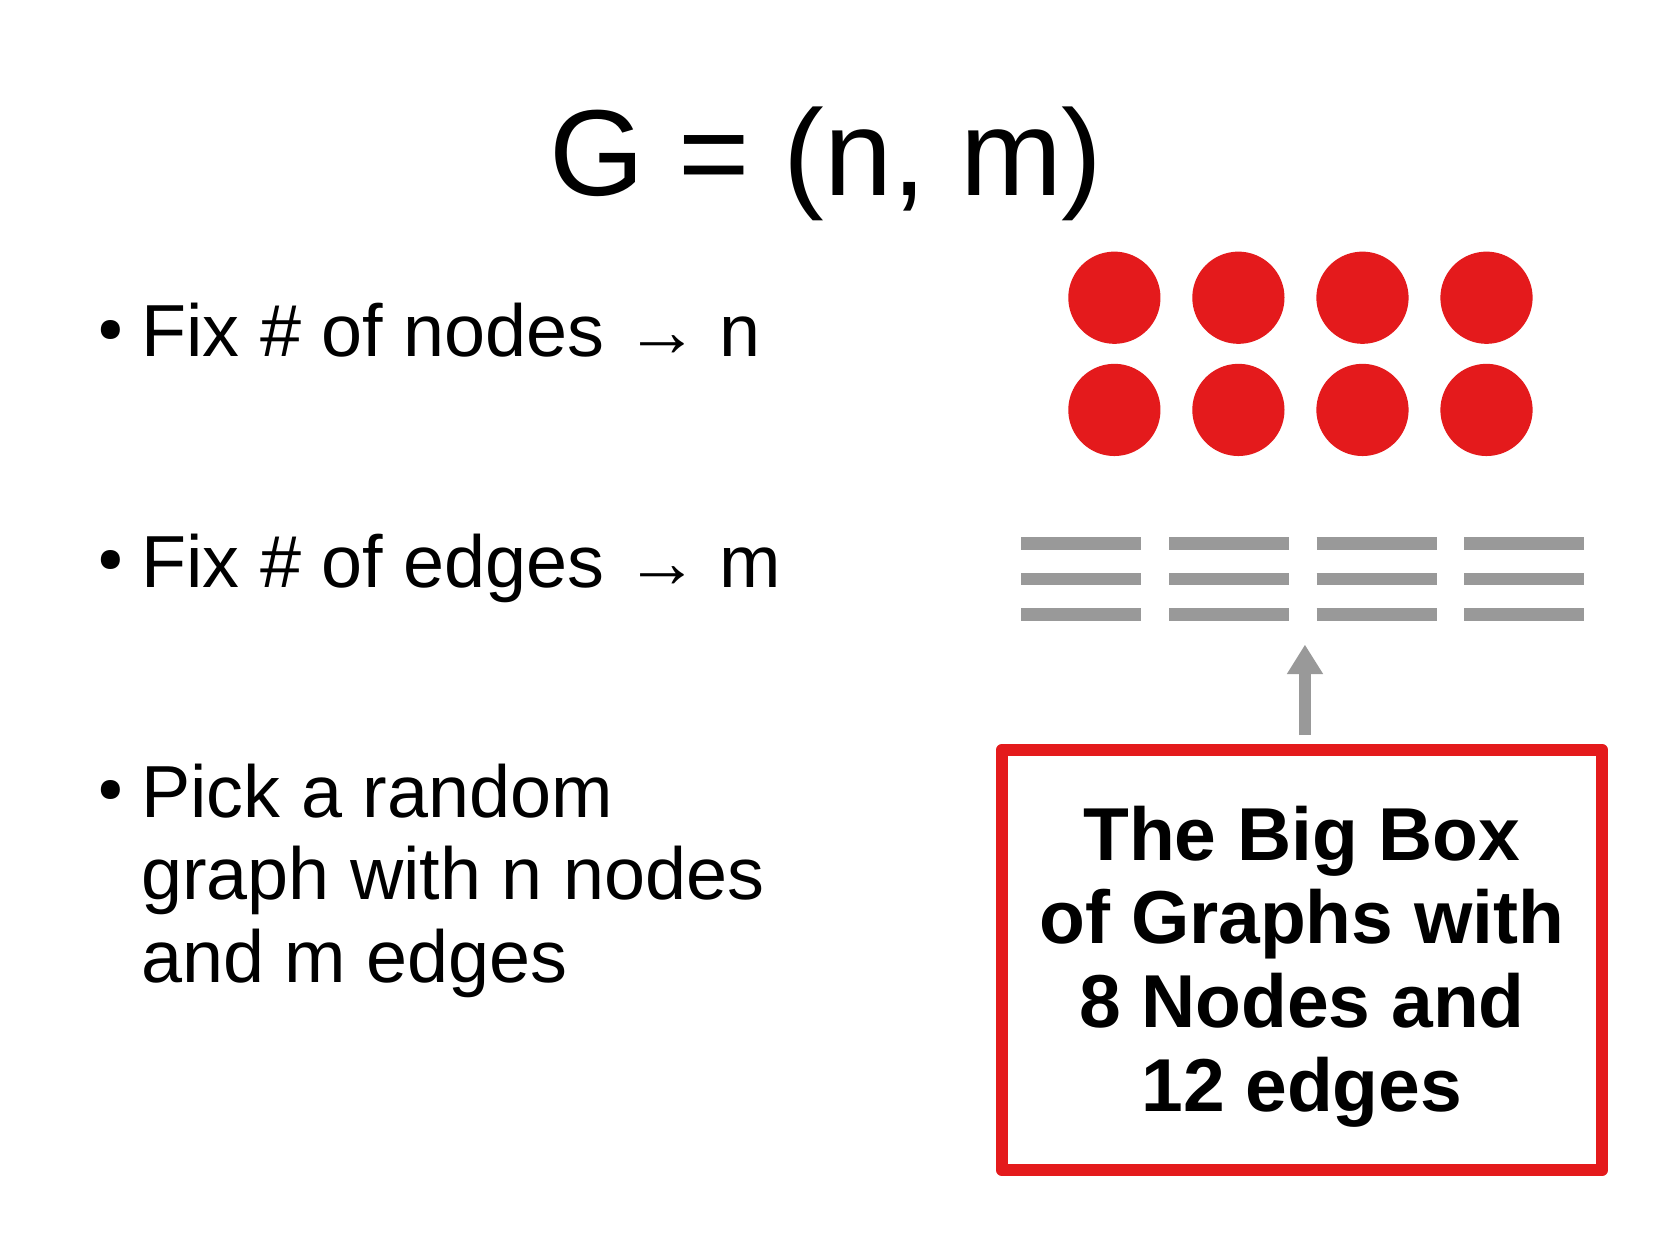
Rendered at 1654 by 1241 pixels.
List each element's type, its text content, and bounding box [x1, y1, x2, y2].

text_box [1316, 363, 1409, 457]
text_box [1068, 251, 1161, 344]
text_box [1440, 251, 1533, 344]
text_box The Big Box of Graphs with 8 Nodes and 12 edges [1001, 750, 1602, 1171]
list Fix # of nodes → n Fix # of edges → m Pick a random graph with n nodes and m edges [82, 290, 809, 1010]
text_box [1068, 363, 1161, 457]
title G = (n, m) [82, 49, 1571, 257]
text_box [1192, 363, 1285, 457]
text_box [1192, 251, 1285, 344]
text_box [1440, 363, 1533, 457]
text_box [1316, 251, 1409, 344]
